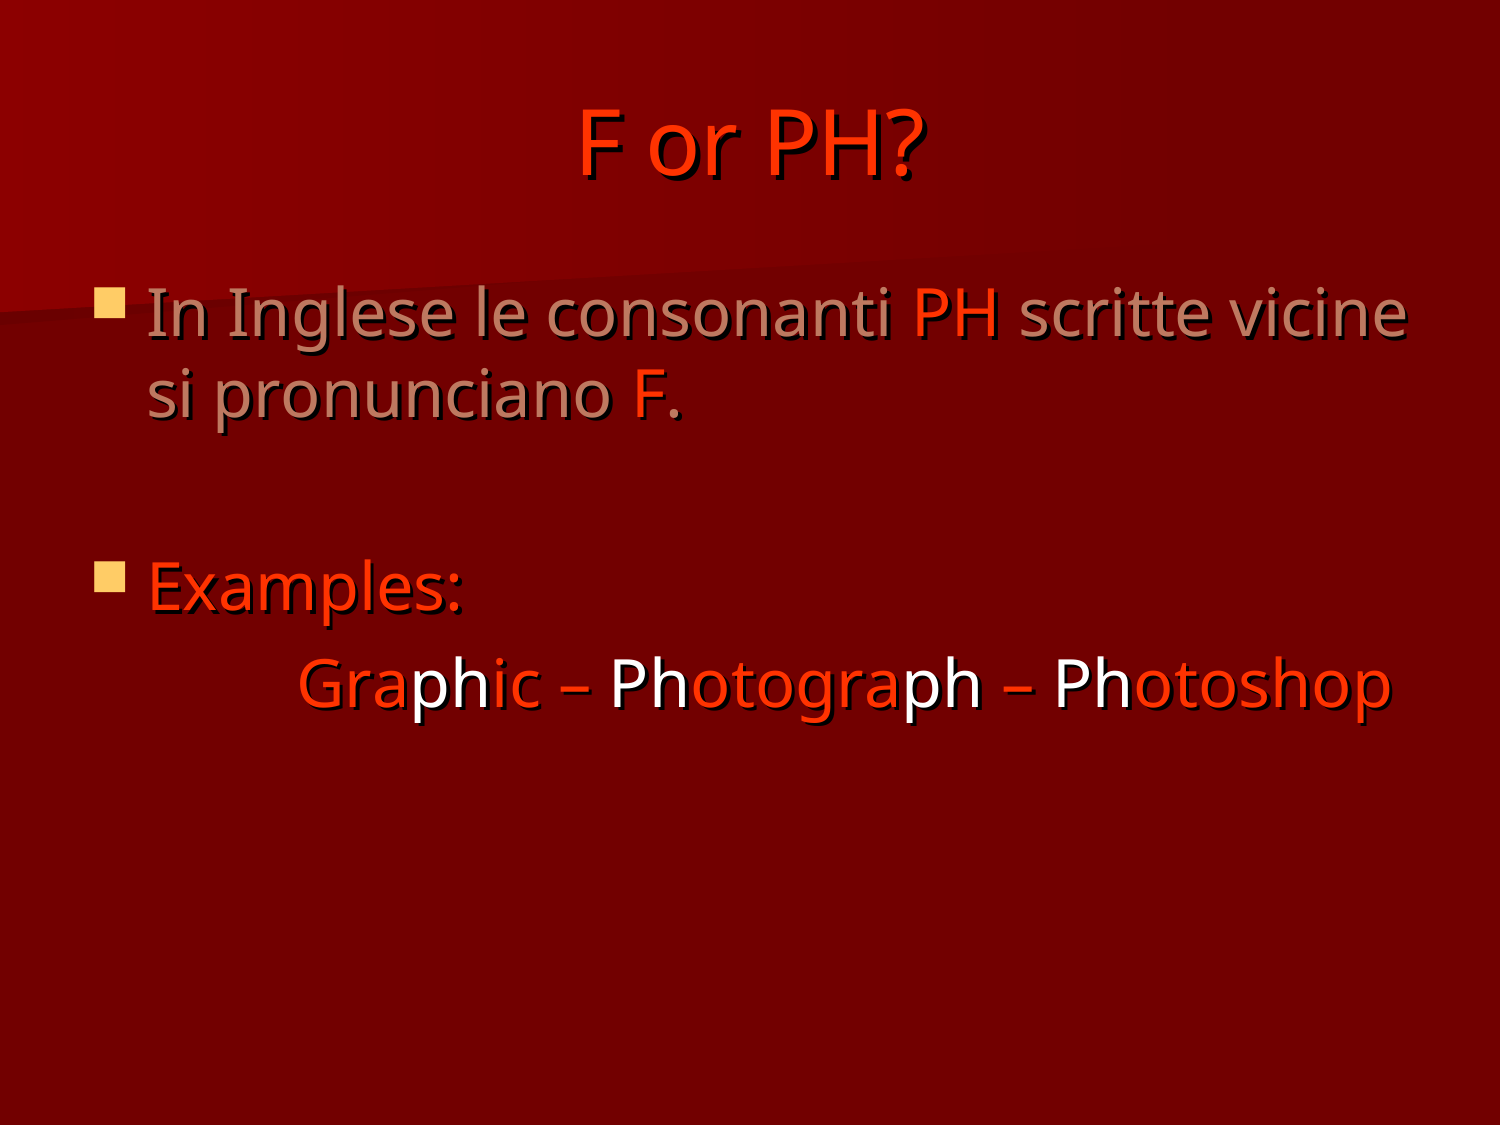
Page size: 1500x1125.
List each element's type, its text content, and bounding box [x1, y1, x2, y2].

title F or PH? [75, 45, 1426, 233]
list In Inglese le consonanti PH scritte vicine si pronunciano F. Examples: Graphic – Photograph – Photoshop [75, 262, 1426, 1000]
